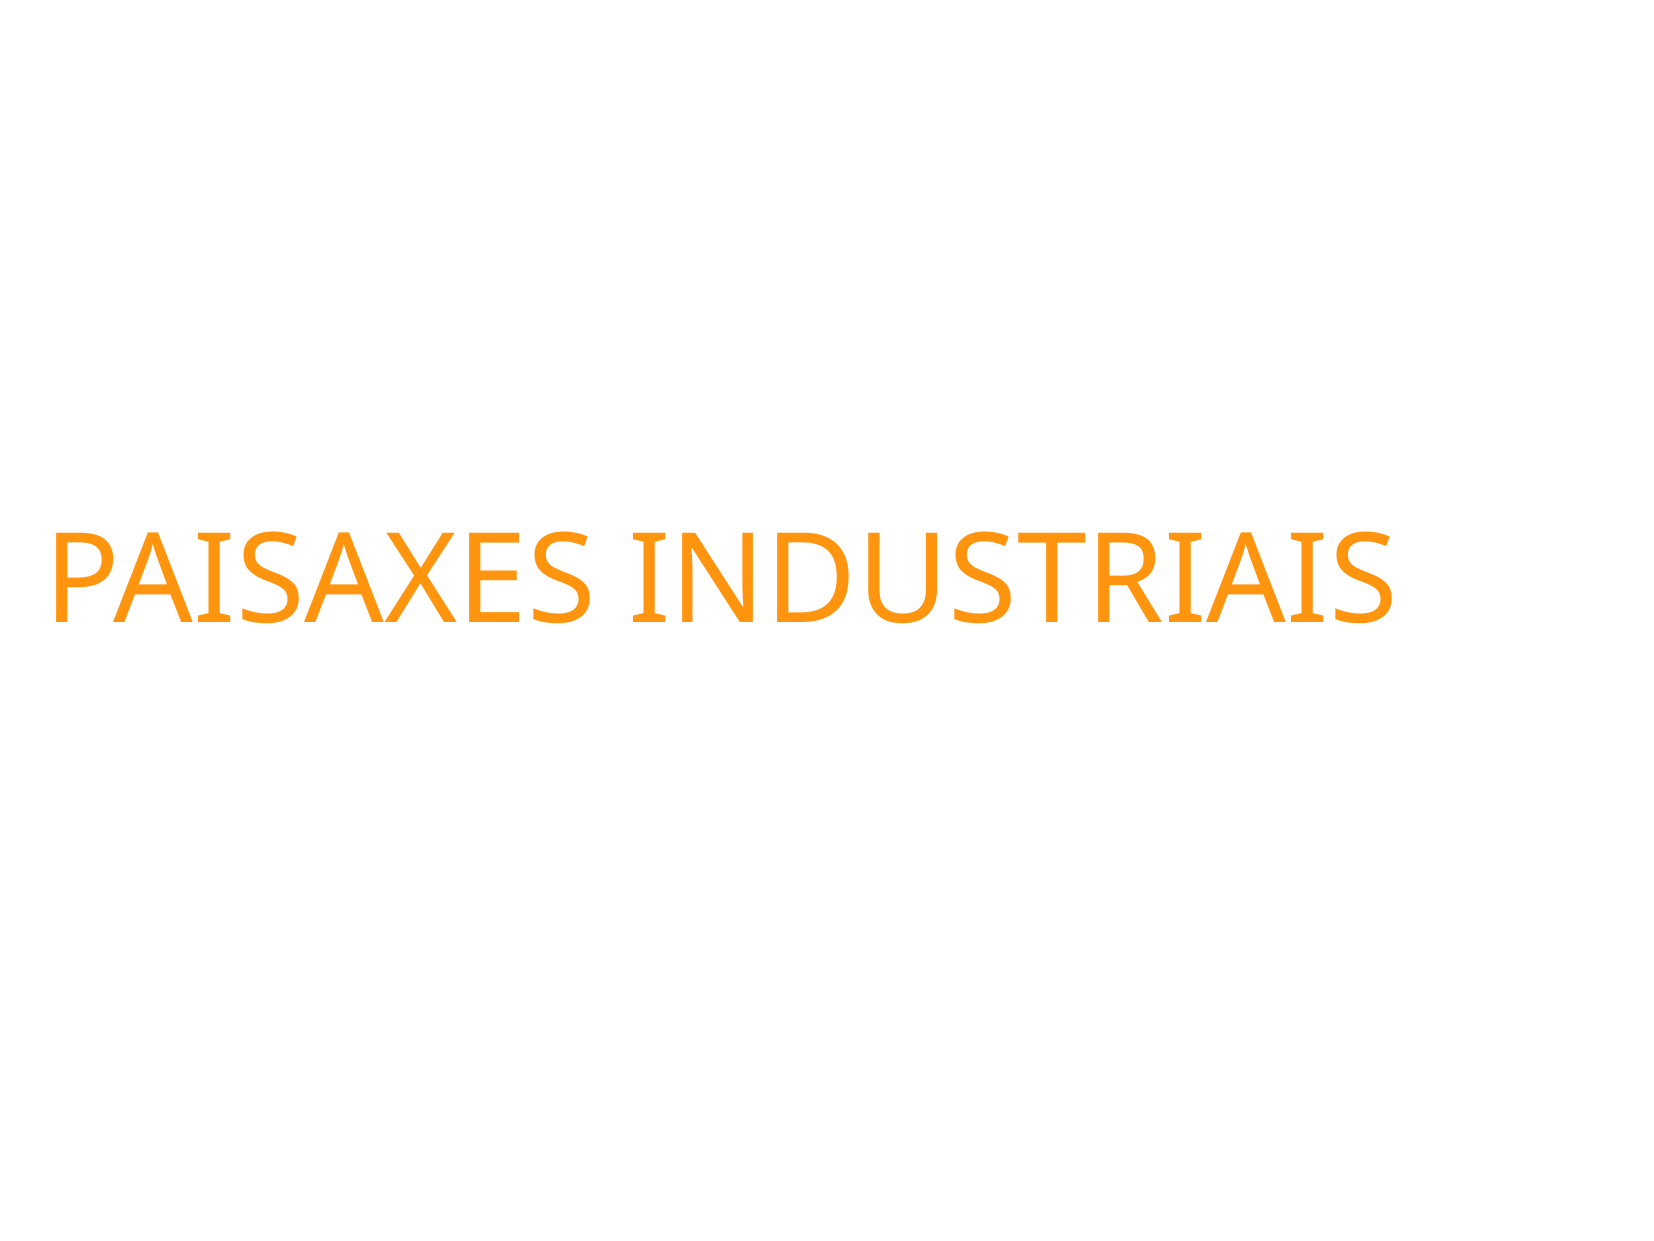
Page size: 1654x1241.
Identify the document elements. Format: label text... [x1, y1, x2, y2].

text_box PAISAXES INDUSTRIAIS [29, 481, 1654, 798]
